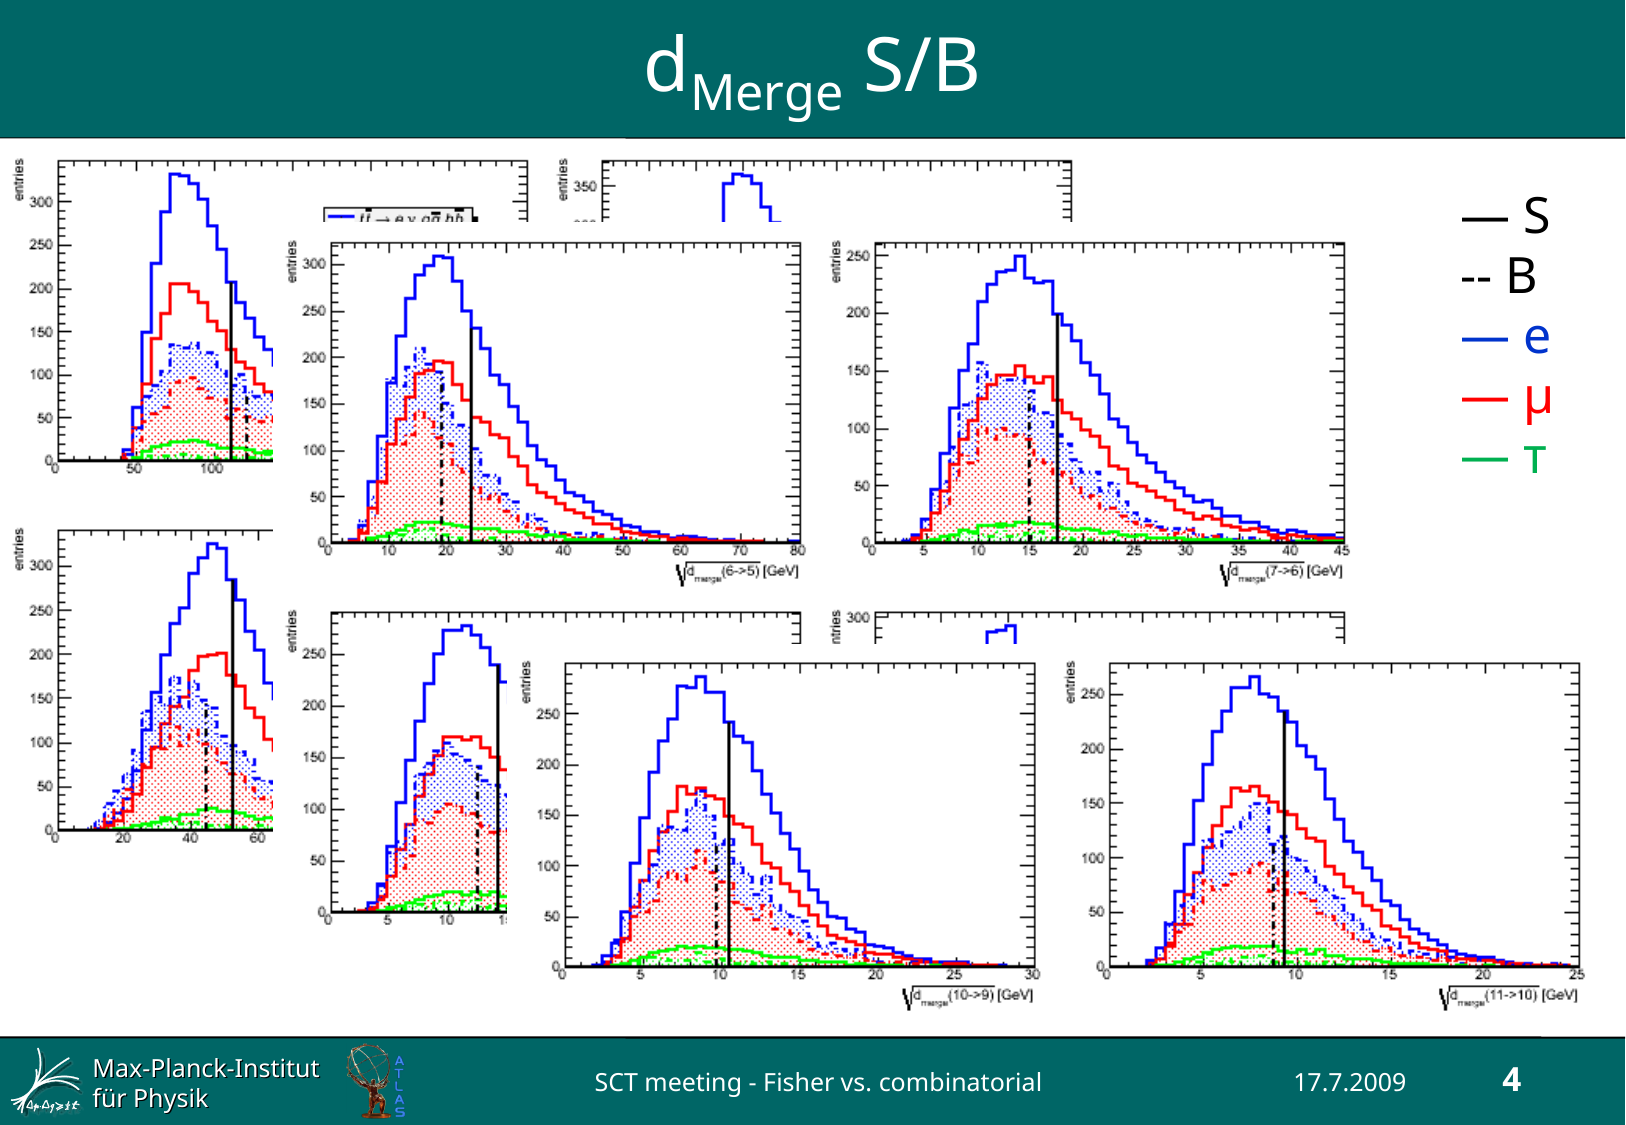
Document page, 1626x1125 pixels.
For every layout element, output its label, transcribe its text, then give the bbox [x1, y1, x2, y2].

text_box 17.7.2009 [1213, 1037, 1487, 1125]
text_box 4 [1487, 1037, 1625, 1125]
picture [0, 140, 1596, 1014]
text_box SCT meeting - Fisher vs. combinatorial [425, 1037, 1213, 1125]
title dMerge S/B [0, 0, 1625, 138]
text_box ― S -- B ― e ― μ ― т [1445, 175, 1579, 494]
